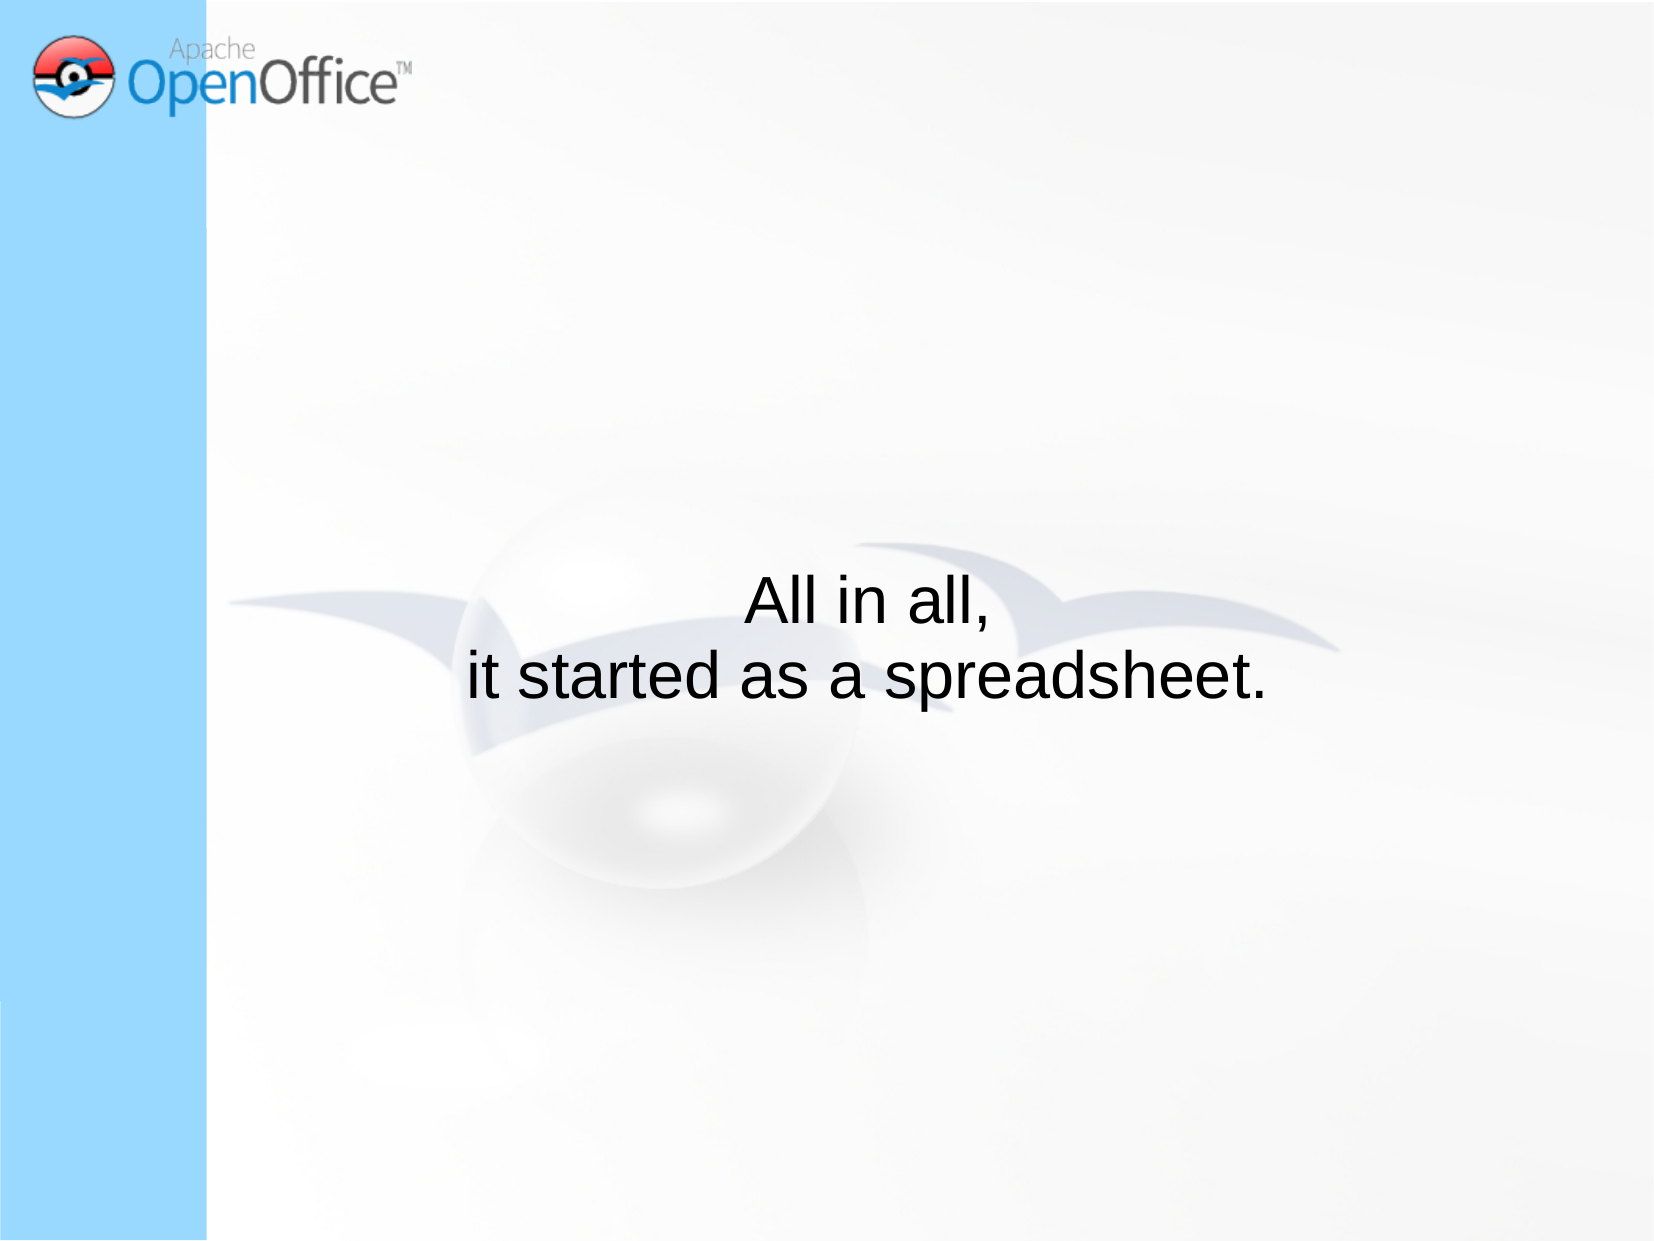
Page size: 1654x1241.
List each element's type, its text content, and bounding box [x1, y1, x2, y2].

subtitle All in all, it started as a spreadsheet. [165, 108, 1571, 1168]
picture [31, 2, 1654, 1241]
